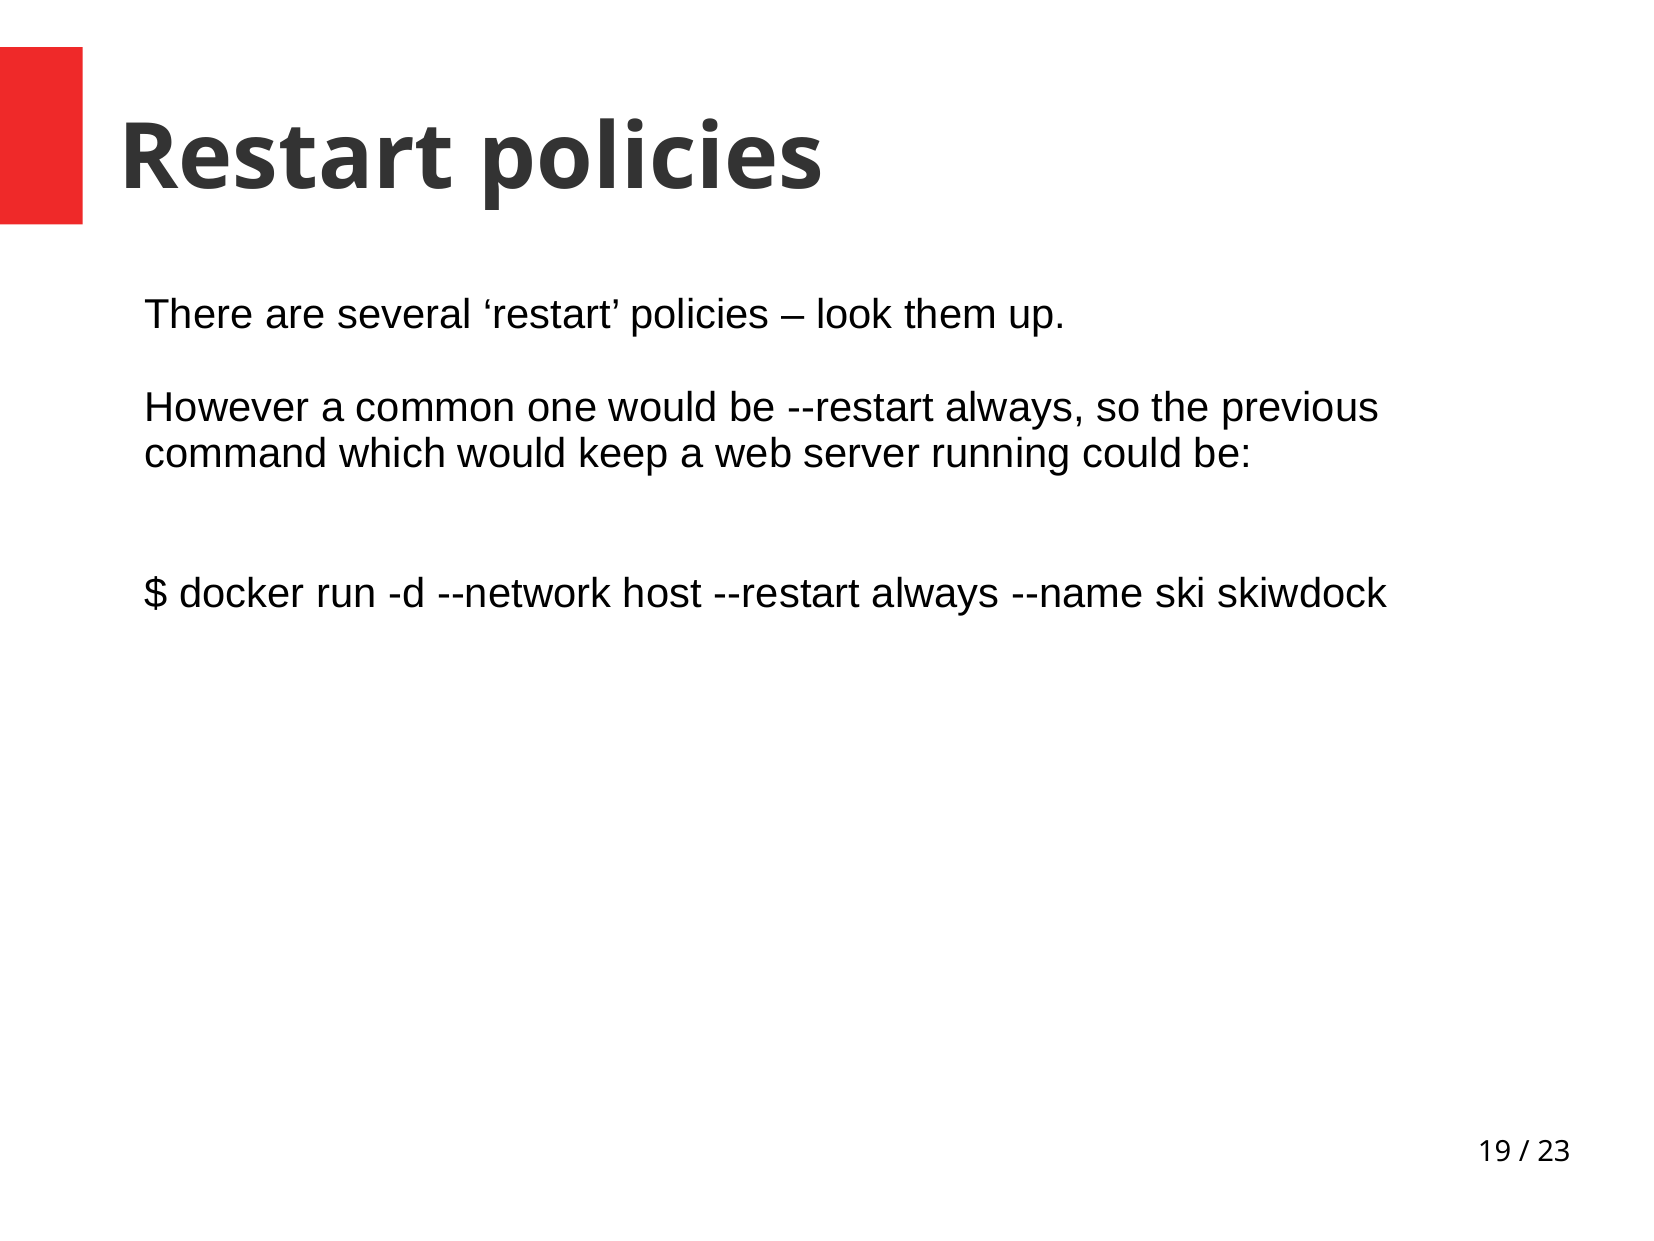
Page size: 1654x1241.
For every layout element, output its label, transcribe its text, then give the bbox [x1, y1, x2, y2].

title Restart policies [118, 49, 1571, 257]
text_box There are several ‘restart’ policies – look them up. However a common one would be --restart always, so the previous command which would keep a web server running could be: $ docker run -d --network host --restart always --name ski skiwdock [129, 283, 1548, 717]
